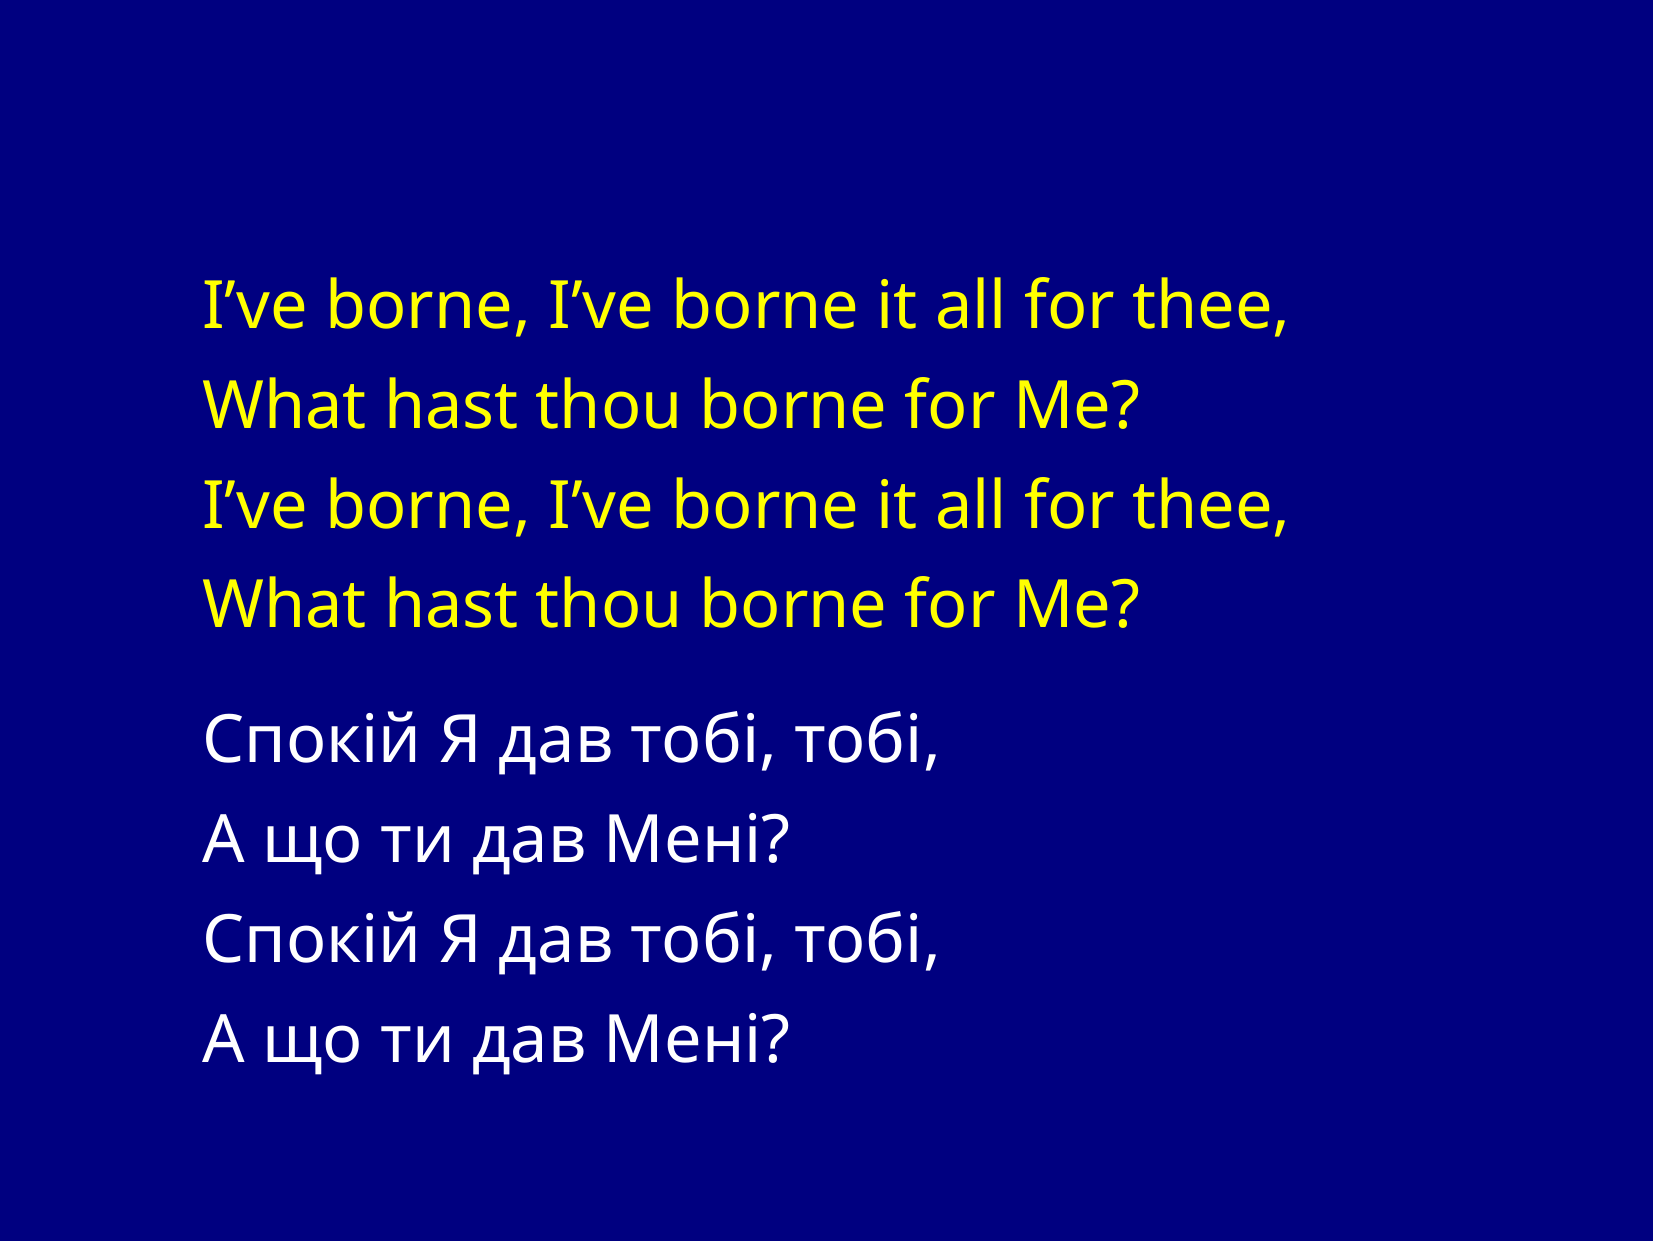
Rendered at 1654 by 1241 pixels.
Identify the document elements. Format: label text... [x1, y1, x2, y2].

text_box Спокій Я дав тобі, тобі, А що ти дав Мені? Спокій Я дав тобі, тобі, А що ти дав Мені? [75, 675, 1576, 1163]
text_box I’ve borne, I’ve borne it all for thee, What hast thou borne for Me? I’ve borne, I’ve borne it all for thee, What hast thou borne for Me? [75, 150, 1576, 638]
